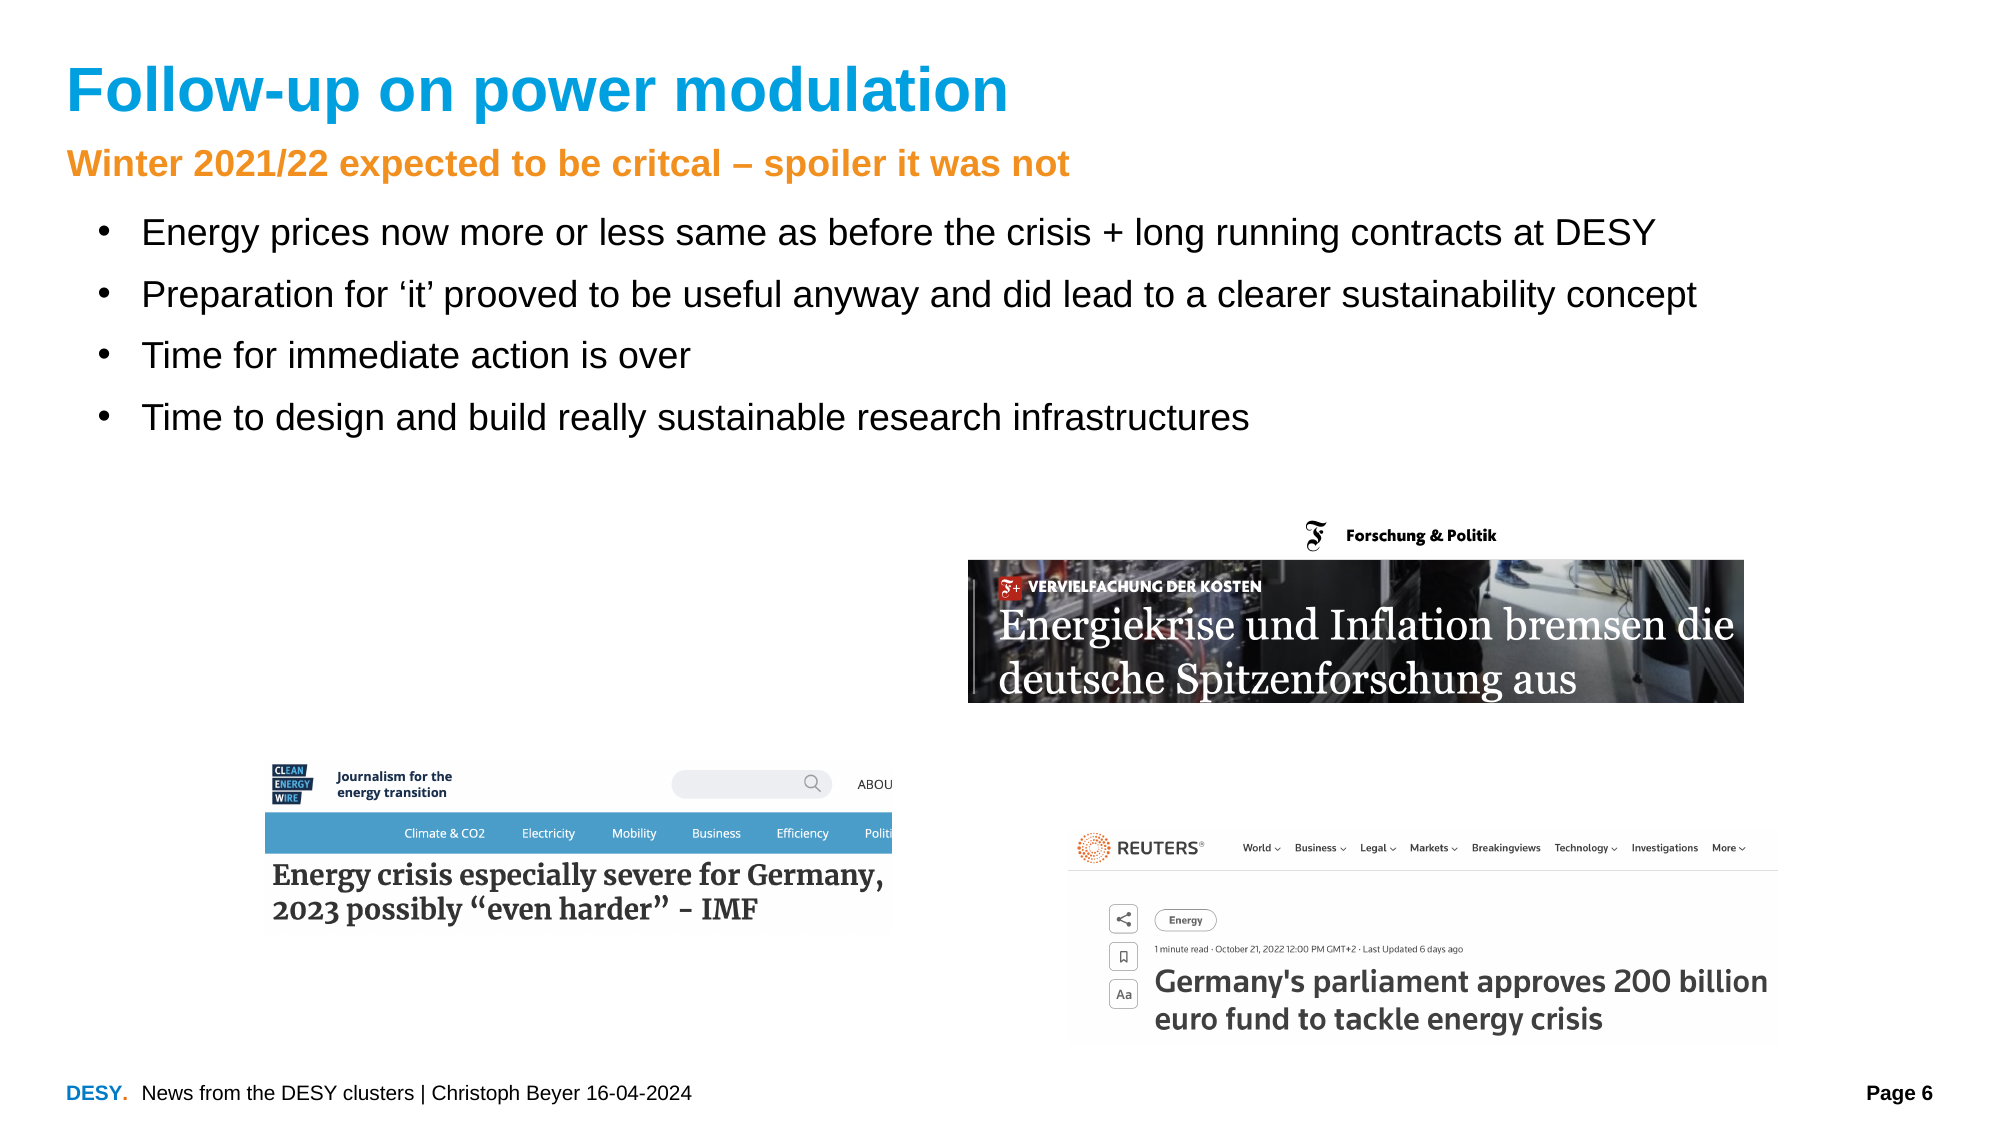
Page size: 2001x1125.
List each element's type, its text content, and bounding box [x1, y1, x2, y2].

list Energy prices now more or less same as before the crisis + long running contracts at DESY Preparation for ‘it’ prooved to be useful anyway and did lead to a clearer sustainability concept Time for immediate action is over Time to design and build really sustainable research infrastructures [38, 208, 1914, 1030]
picture [968, 514, 1744, 703]
picture [265, 761, 892, 934]
picture [1068, 829, 1778, 1046]
title Follow-up on power modulation [66, 57, 1933, 132]
list Winter 2021/22 expected to be critcal – spoiler it was not [66, 134, 1933, 197]
text_box News from the DESY clusters | Christoph Beyer 16-04-2024 [141, 1079, 1774, 1111]
